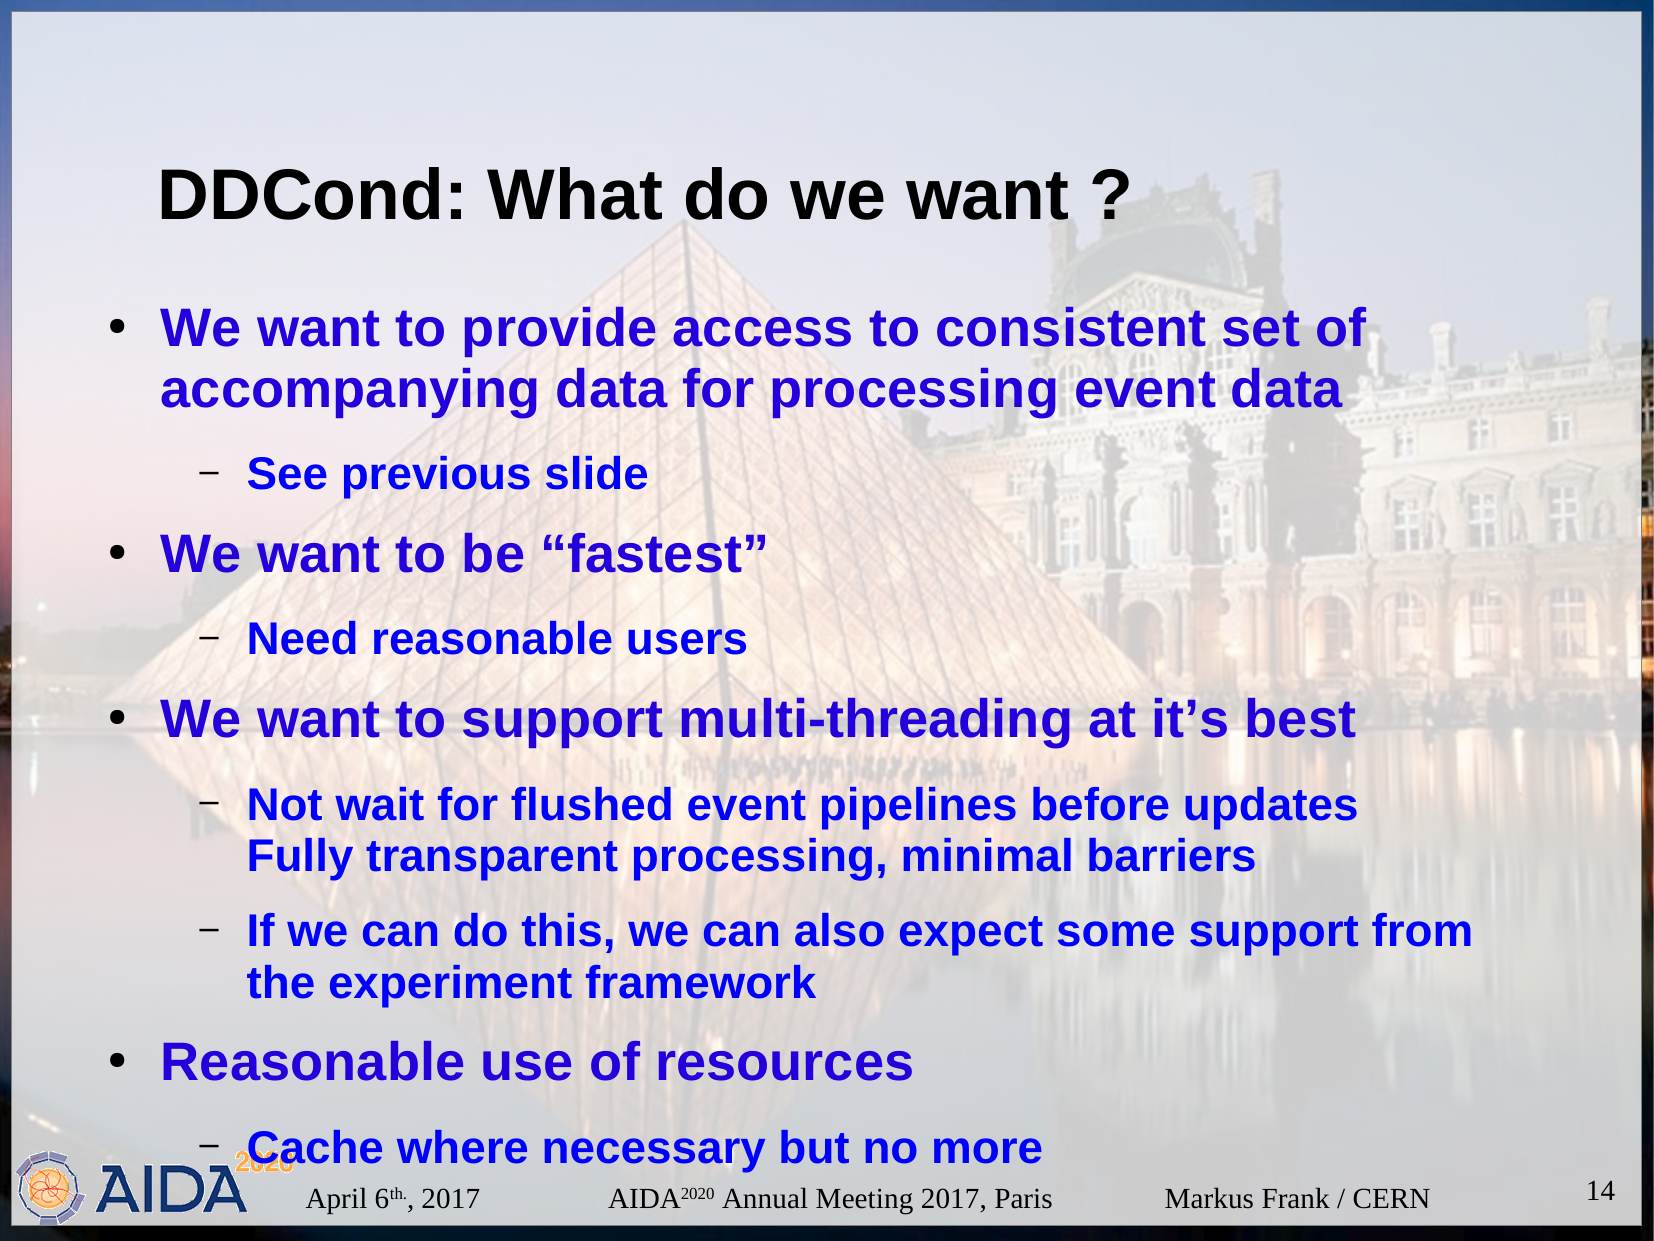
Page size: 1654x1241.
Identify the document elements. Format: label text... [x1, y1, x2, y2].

list We want to provide access to consistent set of accompanying data for processing event data See previous slide We want to be “fastest” Need reasonable users We want to support multi-threading at it’s best Not wait for flushed event pipelines before updates Fully transparent processing, minimal barriers If we can do this, we can also expect some support from the experiment framework Reasonable use of resources Cache where necessary but no more [90, 297, 1546, 1174]
picture [0, 0, 1654, 1241]
title DDCond: What do we want ? [82, 90, 1536, 298]
